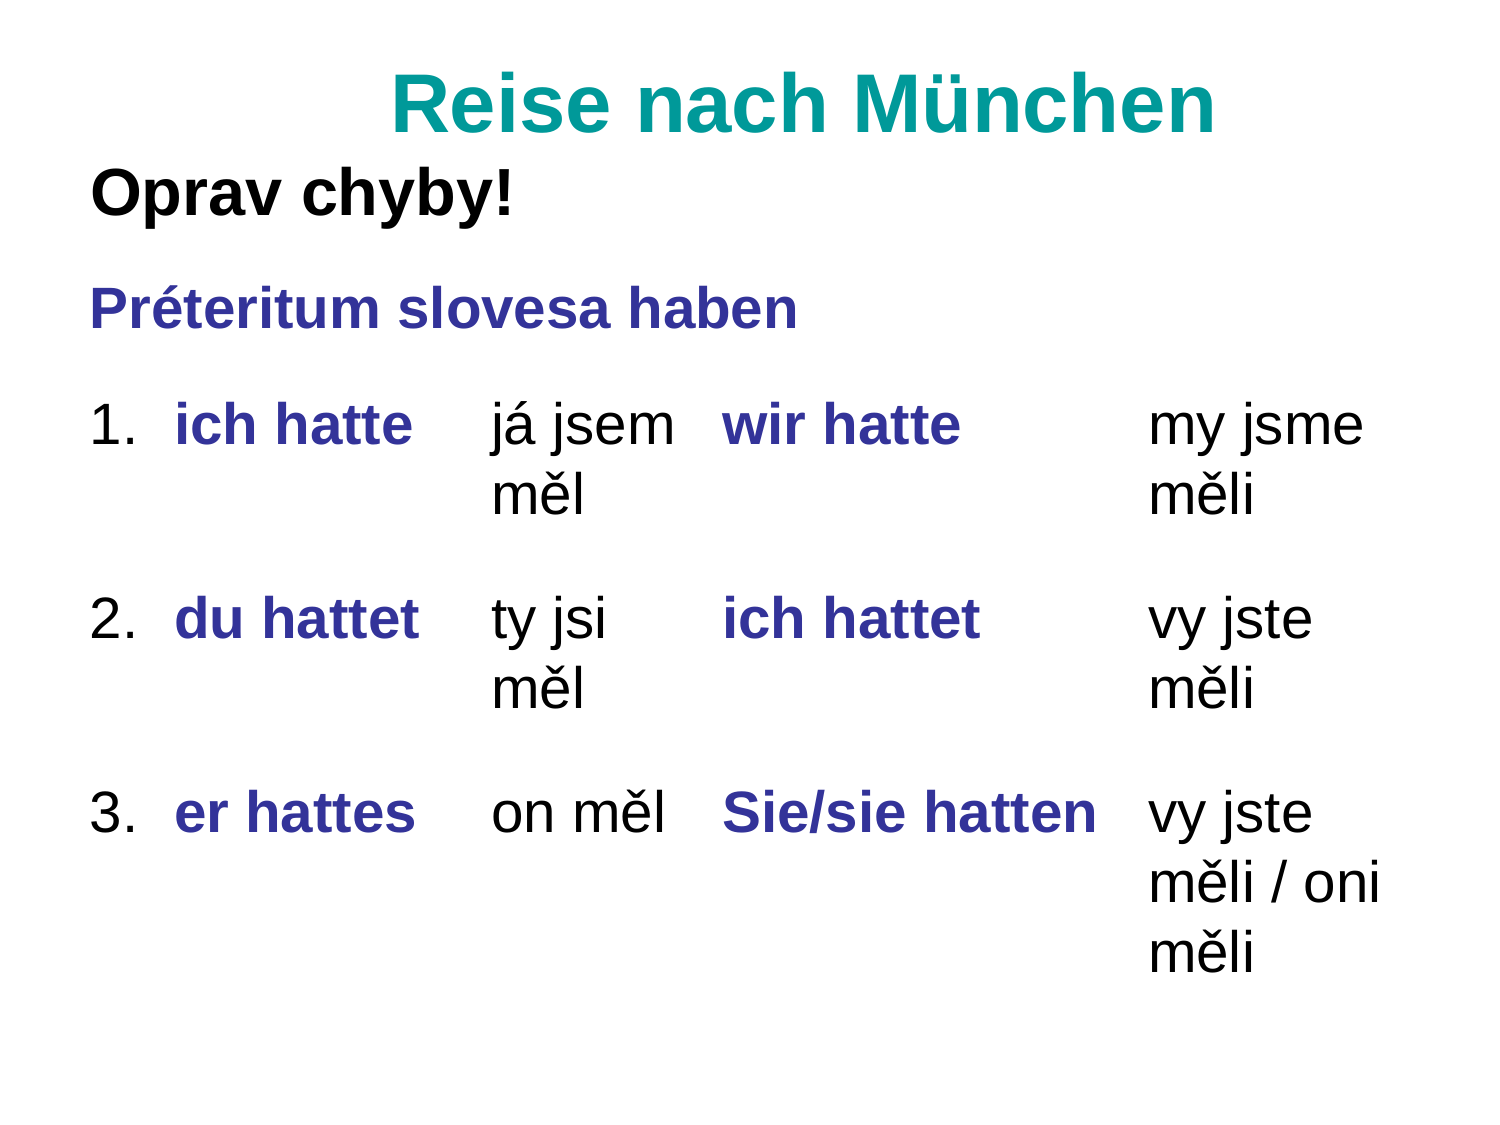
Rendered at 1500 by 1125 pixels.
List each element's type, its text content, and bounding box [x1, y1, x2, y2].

table_cell 1. [75, 378, 159, 573]
title Reise nach München Oprav chyby! [75, 41, 1426, 237]
table_cell 3. [75, 766, 159, 1005]
table_cell já jsem měl [476, 378, 708, 573]
table_cell on měl [476, 766, 708, 1005]
table_cell vy jste měli [1133, 573, 1425, 766]
table_cell du hattet [159, 573, 476, 766]
table_cell wir hatte [708, 378, 1133, 573]
table_cell my jsme měli [1133, 378, 1425, 573]
table_cell Sie/sie hatten [708, 766, 1133, 1005]
table_cell er hattes [159, 766, 476, 1005]
table_cell 2. [75, 573, 159, 766]
table_cell ich hattet [708, 573, 1133, 766]
table_header Préteritum slovesa haben [75, 262, 1425, 378]
table_cell ty jsi měl [476, 573, 708, 766]
table_cell ich hatte [159, 378, 476, 573]
table_cell vy jste měli / oni měli [1133, 766, 1425, 1005]
